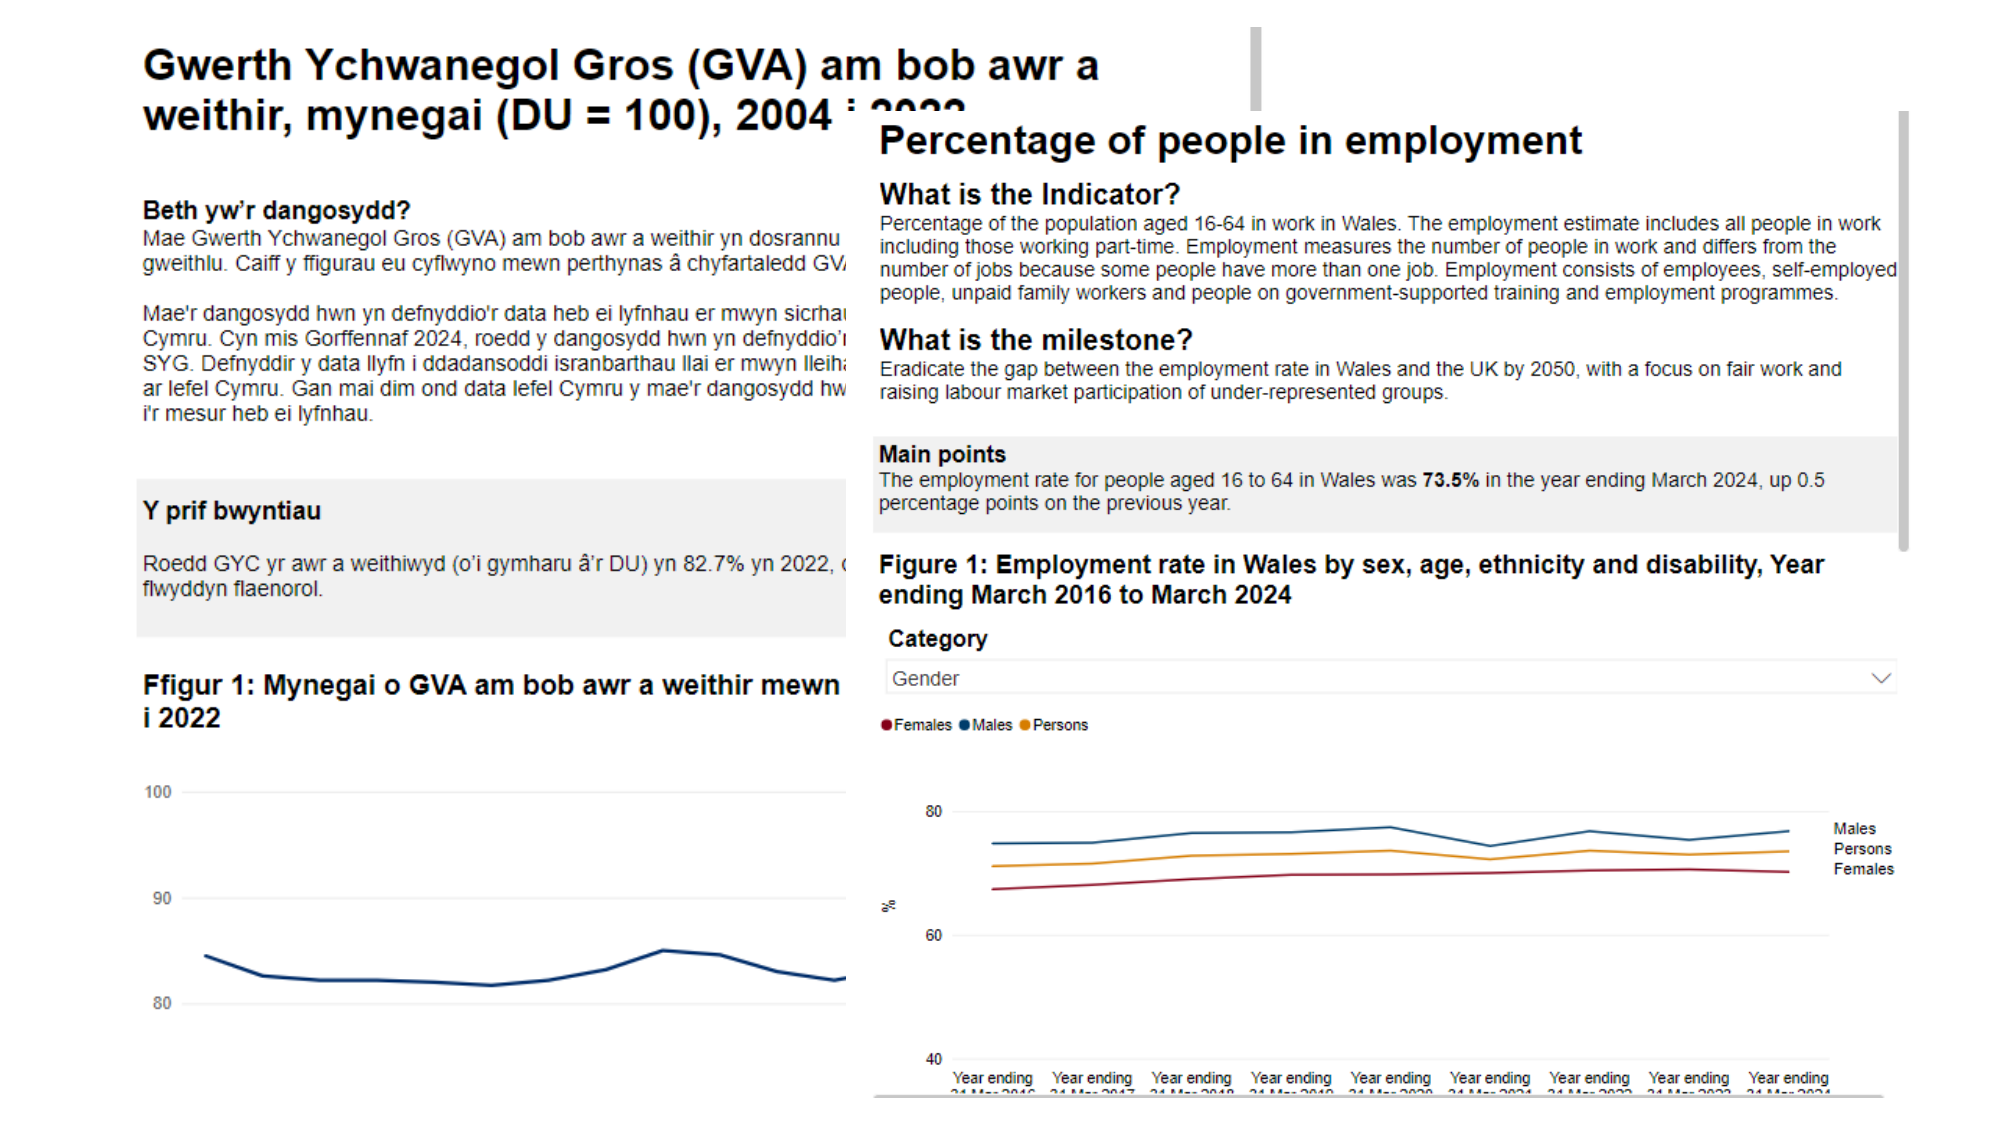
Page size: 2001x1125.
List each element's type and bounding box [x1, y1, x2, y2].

picture [90, 27, 1935, 1098]
